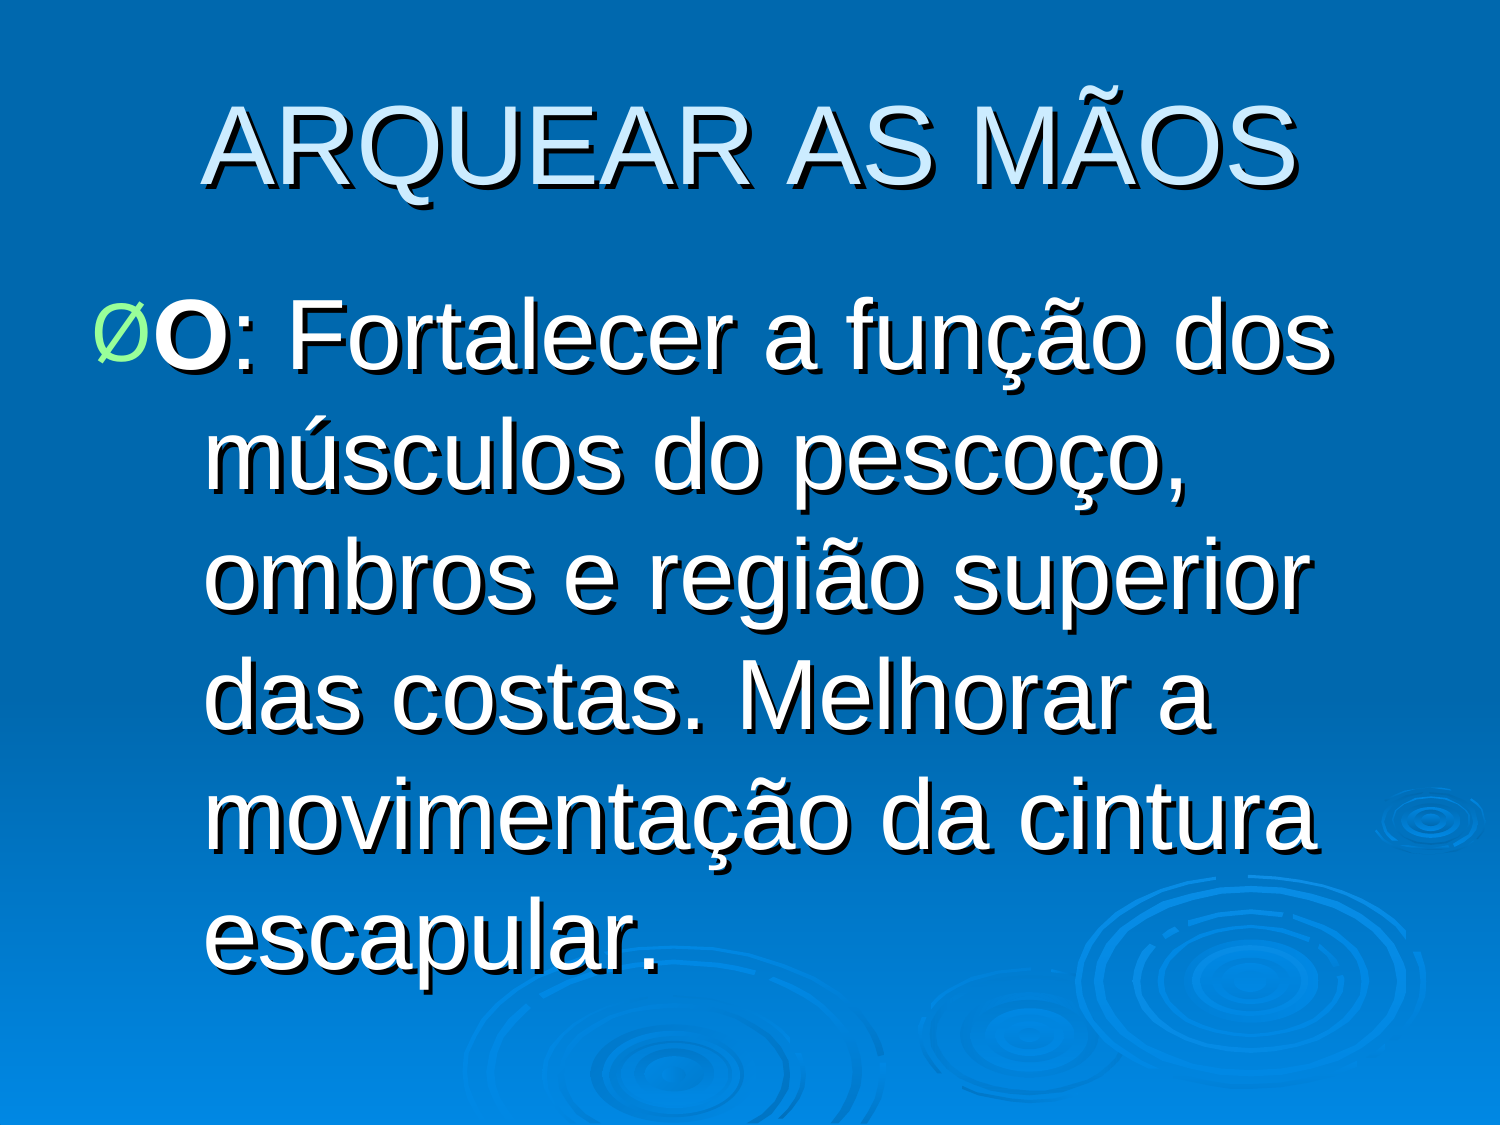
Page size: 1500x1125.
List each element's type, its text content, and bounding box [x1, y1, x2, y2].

title ARQUEAR AS MÃOS [75, 45, 1426, 233]
list O: Fortalecer a função dos músculos do pescoço, ombros e região superior das costas. Melhorar a movimentação da cintura escapular. [75, 262, 1426, 1005]
